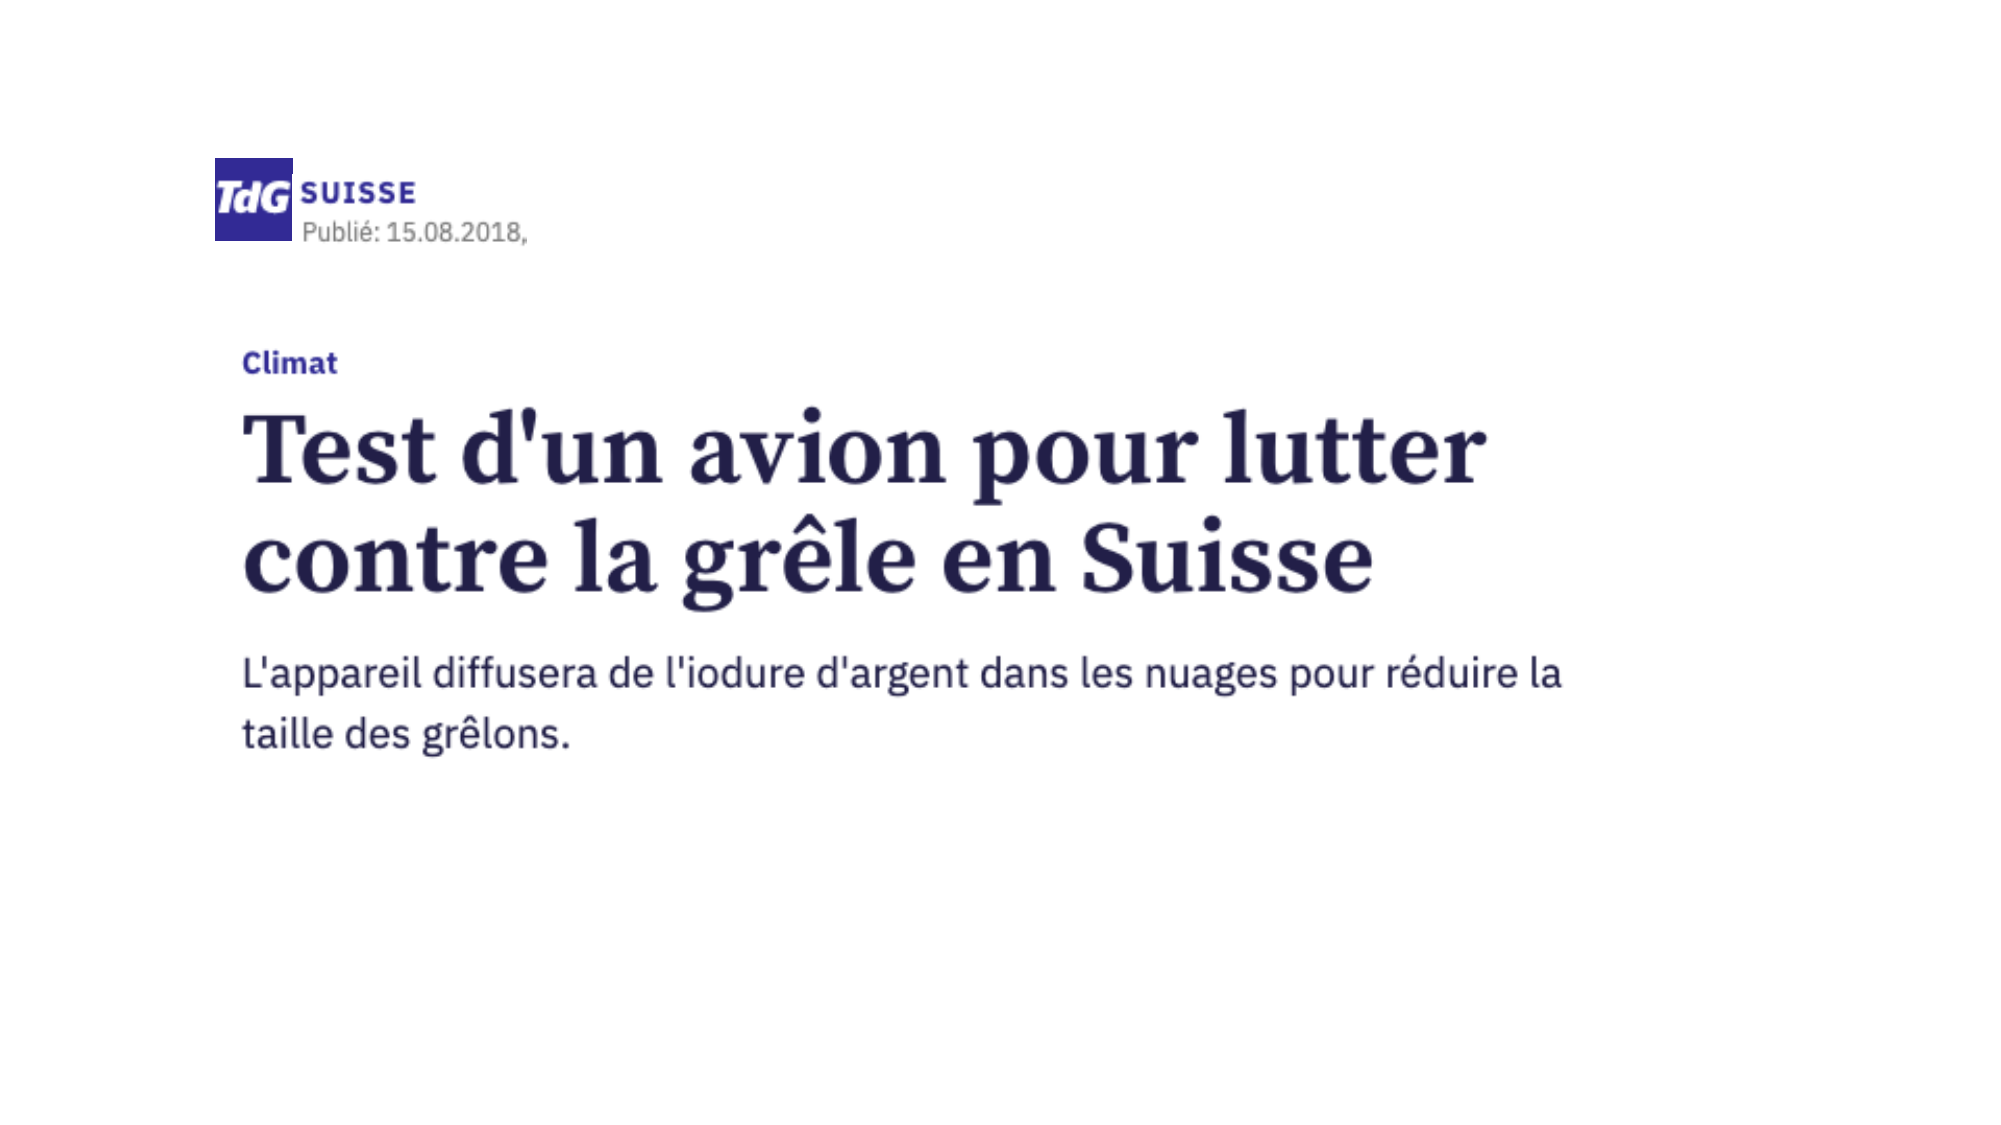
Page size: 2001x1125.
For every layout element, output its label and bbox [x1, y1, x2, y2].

picture [215, 158, 527, 259]
picture [215, 322, 1620, 803]
